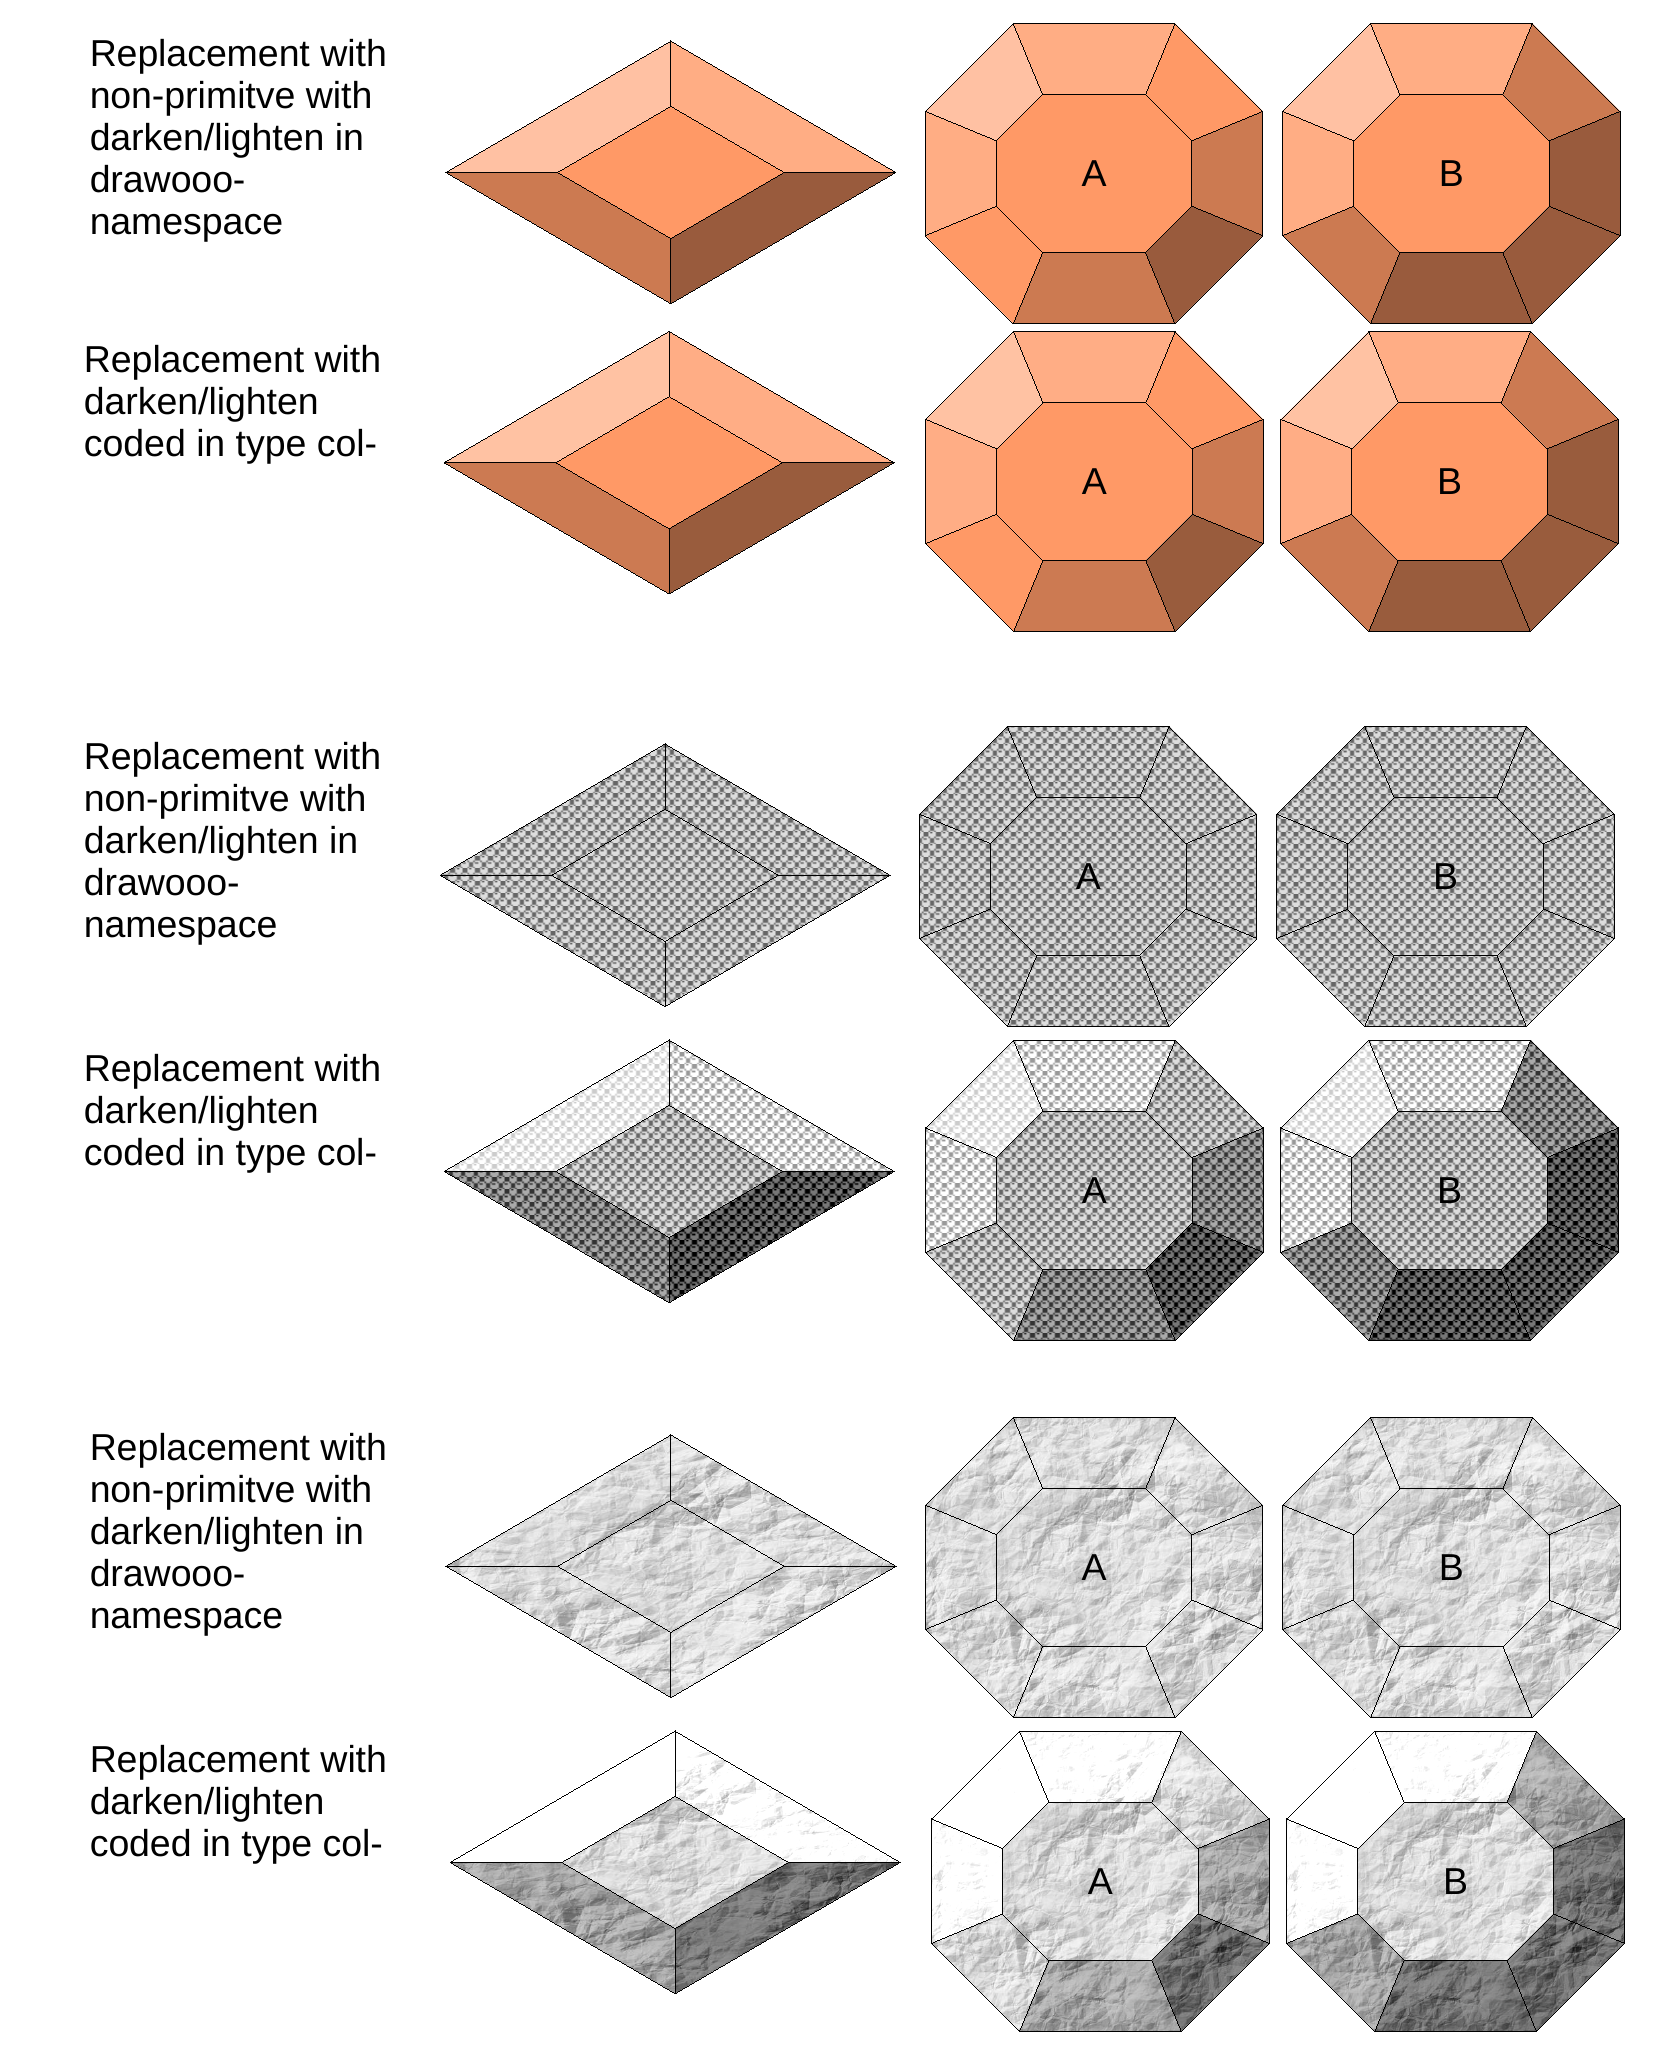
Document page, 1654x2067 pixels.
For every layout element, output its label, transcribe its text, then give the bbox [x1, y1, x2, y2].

text_box B [1358, 1803, 1553, 1960]
text_box B [1352, 1112, 1547, 1269]
text_box B [1352, 403, 1547, 560]
text_box A [920, 727, 1257, 1026]
text_box B [1348, 798, 1543, 955]
text_box A [932, 1731, 1269, 2031]
text_box Replacement with darken/lighten coded in type col- [75, 1731, 413, 1919]
text_box B [1354, 1489, 1549, 1646]
text_box [447, 1501, 897, 1698]
text_box Replacement with non-primitve with darken/lighten in drawooo-namespace [75, 1419, 413, 1644]
text_box [447, 107, 896, 304]
text_box Replacement with darken/lighten coded in type col- [69, 331, 407, 519]
text_box [445, 1106, 895, 1303]
text_box Replacement with non-primitve with darken/lighten in drawooo-namespace [69, 728, 407, 953]
text_box A [926, 1418, 1263, 1717]
text_box B [1354, 95, 1549, 252]
text_box Replacement with darken/lighten coded in type col- [69, 1040, 407, 1228]
text_box [441, 810, 891, 1007]
text_box A [925, 23, 1263, 324]
text_box [451, 1797, 901, 1994]
text_box Replacement with non-primitve with darken/lighten in drawooo-namespace [75, 25, 413, 251]
text_box A [926, 332, 1263, 631]
text_box A [926, 1040, 1263, 1340]
text_box [444, 397, 895, 594]
